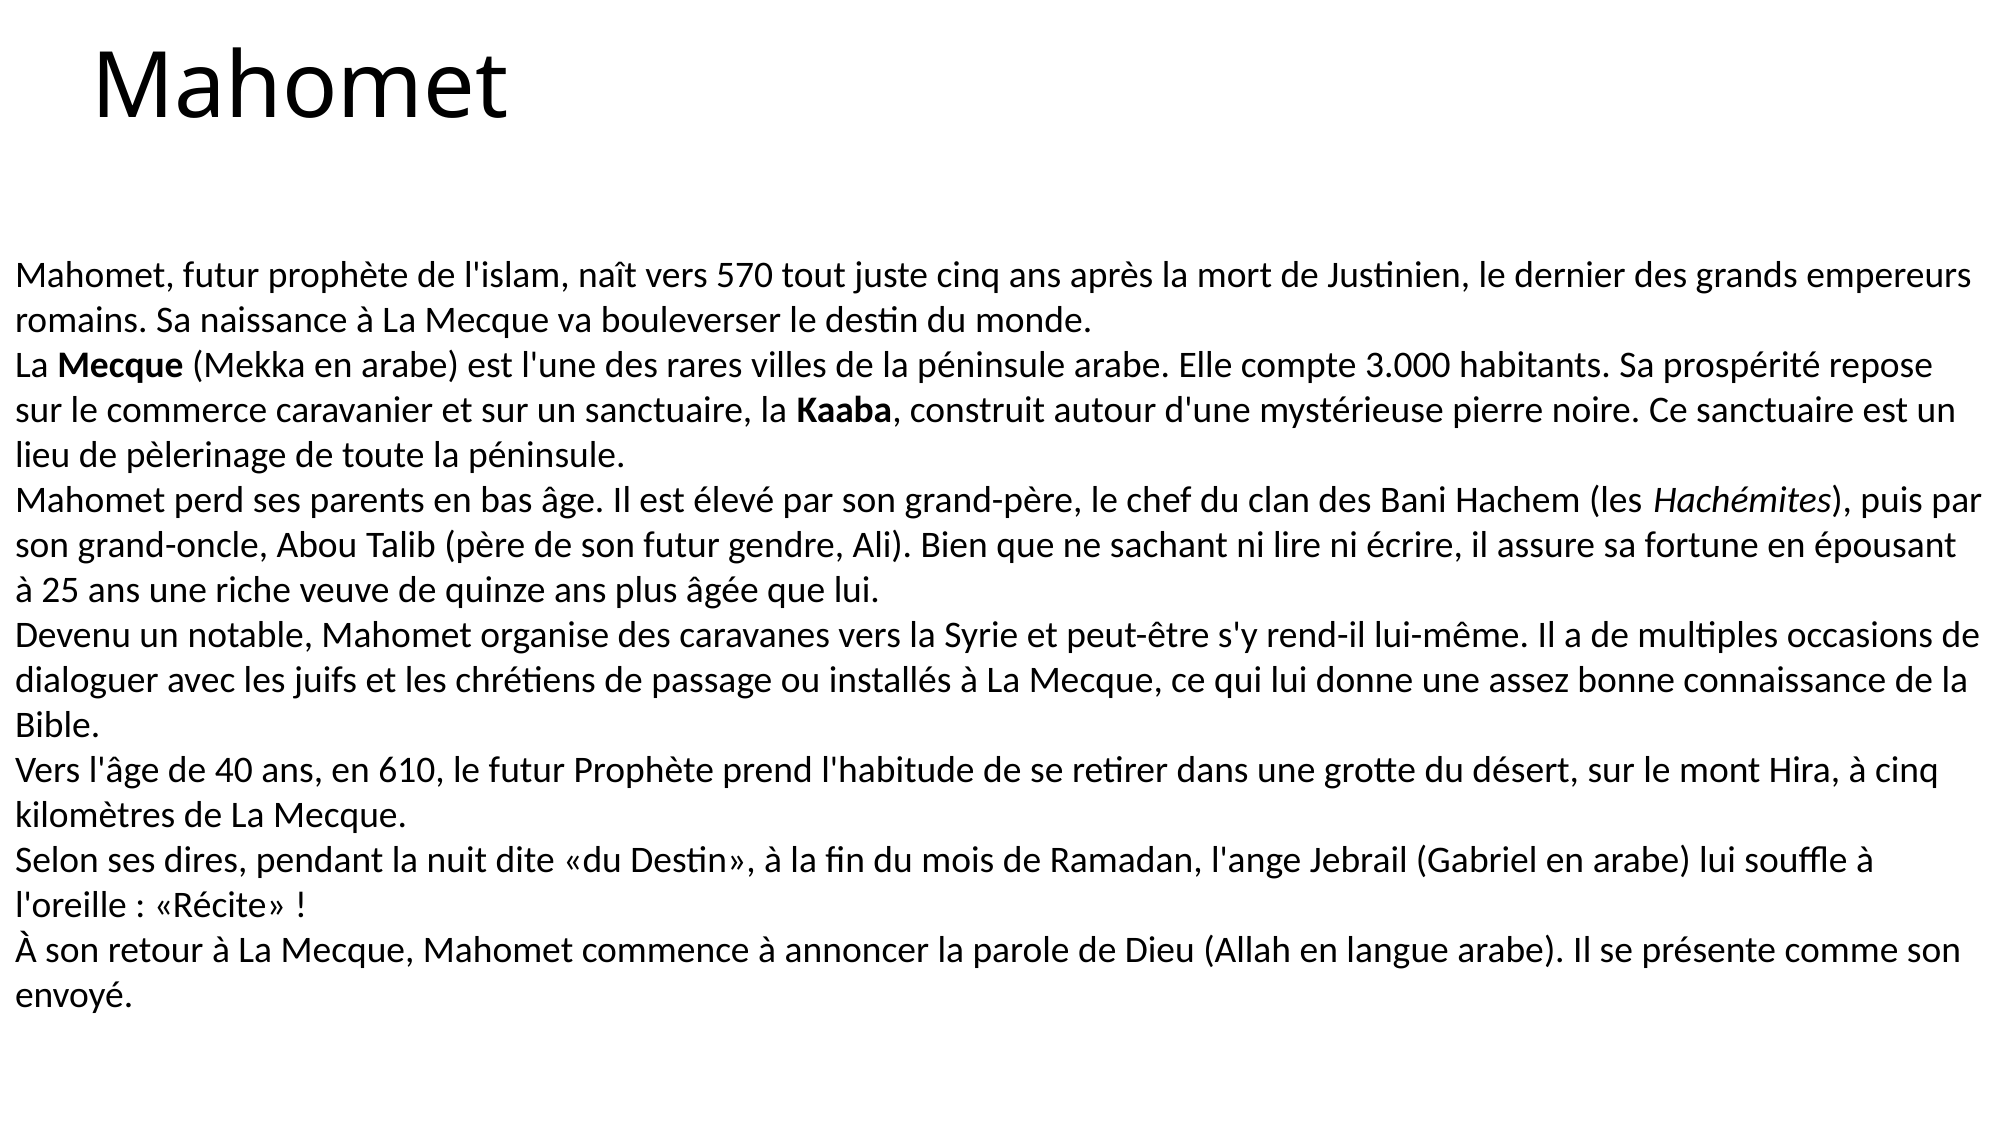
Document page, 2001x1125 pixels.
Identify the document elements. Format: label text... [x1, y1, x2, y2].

text_box Mahomet, futur prophète de l'islam, naît vers 570 tout juste cinq ans après la mort de Justinien, le dernier des grands empereurs romains. Sa naissance à La Mecque va bouleverser le destin du monde. La Mecque (Mekka en arabe) est l'une des rares villes de la péninsule arabe. Elle compte 3.000 habitants. Sa prospérité repose sur le commerce caravanier et sur un sanctuaire, la Kaaba, construit autour d'une mystérieuse pierre noire. Ce sanctuaire est un lieu de pèlerinage de toute la péninsule. Mahomet perd ses parents en bas âge. Il est élevé par son grand-père, le chef du clan des Bani Hachem (les Hachémites), puis par son grand-oncle, Abou Talib (père de son futur gendre, Ali). Bien que ne sachant ni lire ni écrire, il assure sa fortune en épousant à 25 ans une riche veuve de quinze ans plus âgée que lui. Devenu un notable, Mahomet organise des caravanes vers la Syrie et peut-être s'y rend-il lui-même. Il a de multiples occasions de dialoguer avec les juifs et les chrétiens de passage ou installés à La Mecque, ce qui lui donne une assez bonne connaissance de la Bible. Vers l'âge de 40 ans, en 610, le futur Prophète prend l'habitude de se retirer dans une grotte du désert, sur le mont Hira, à cinq kilomètres de La Mecque. Selon ses dires, pendant la nuit dite «du Destin», à la fin du mois de Ramadan, l'ange Jebrail (Gabriel en arabe) lui souffle à l'oreille : «Récite» ! À son retour à La Mecque, Mahomet commence à annoncer la parole de Dieu (Allah en langue arabe). Il se présente comme son envoyé. [0, 242, 2000, 1031]
text_box Mahomet [76, 31, 1638, 219]
